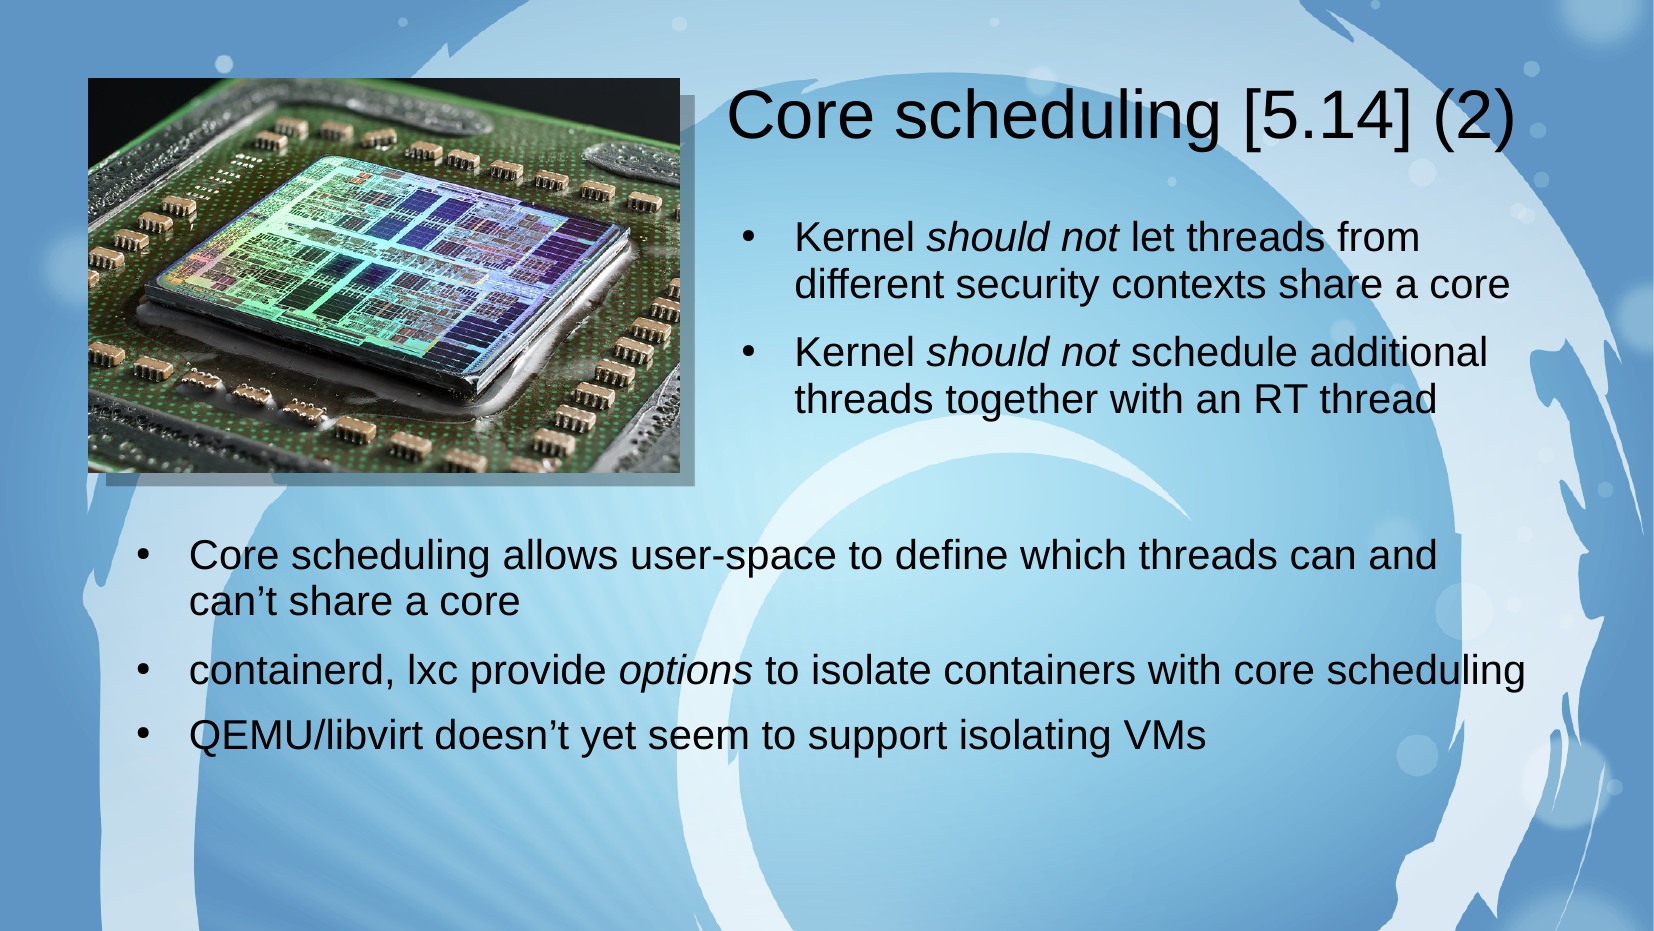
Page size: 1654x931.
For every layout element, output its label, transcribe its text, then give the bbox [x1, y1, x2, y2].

title Core scheduling [5.14] (2) [708, 37, 1536, 193]
picture [0, 0, 1654, 931]
list Core scheduling allows user-space to define which threads can and can’t share a core containerd, lxc provide options to isolate containers with core scheduling QEMU/libvirt doesn’t yet seem to support isolating VMs [118, 531, 1536, 832]
text_box Kernel should not let threads from different security contexts share a core Kernel should not schedule additional threads together with an RT thread [708, 206, 1536, 502]
